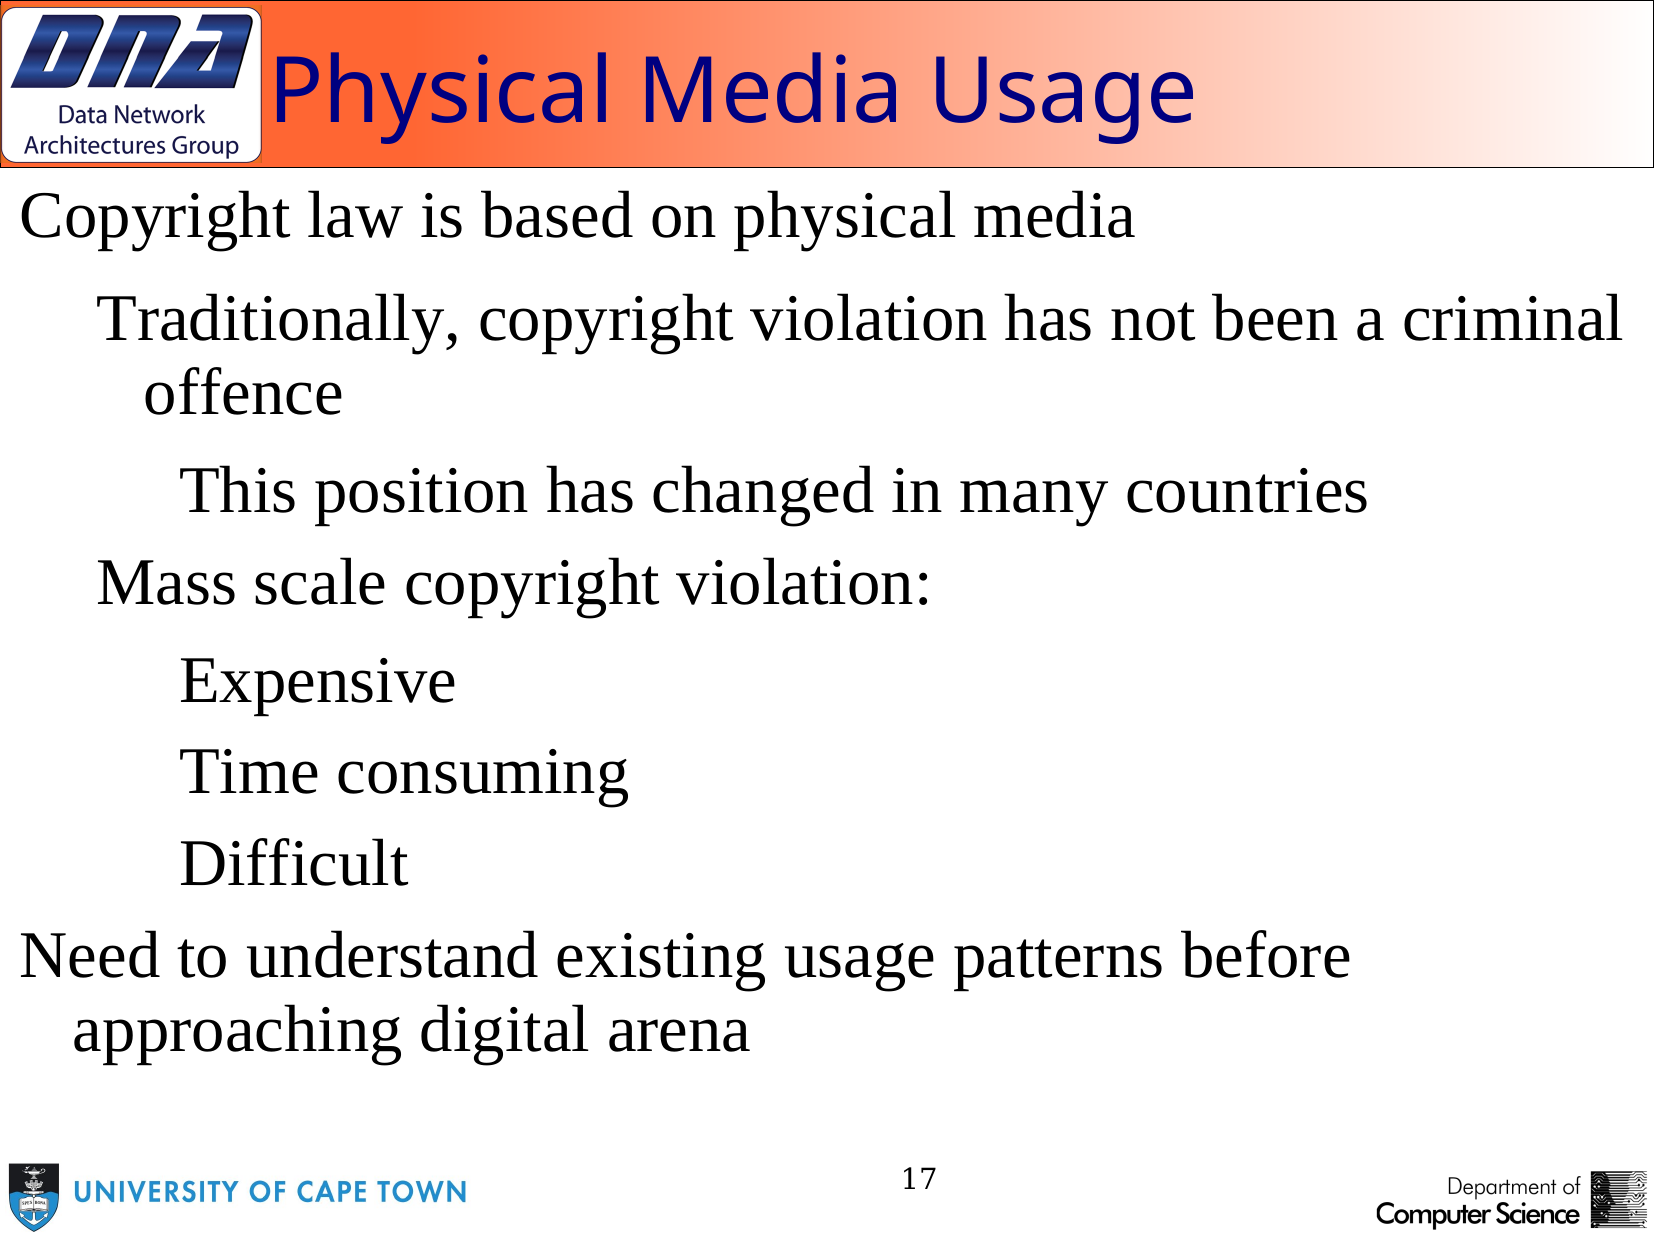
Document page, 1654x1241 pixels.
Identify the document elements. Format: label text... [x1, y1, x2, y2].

picture [1368, 1159, 1654, 1235]
picture [0, 5, 262, 163]
picture [5, 1159, 479, 1235]
list Copyright law is based on physical media Traditionally, copyright violation has not been a criminal offence This position has changed in many countries Mass scale copyright violation: Expensive Time consuming Difficult Need to understand existing usage patterns before approaching digital arena [2, 177, 1654, 1138]
title Physical Media Usage [268, 11, 1654, 163]
